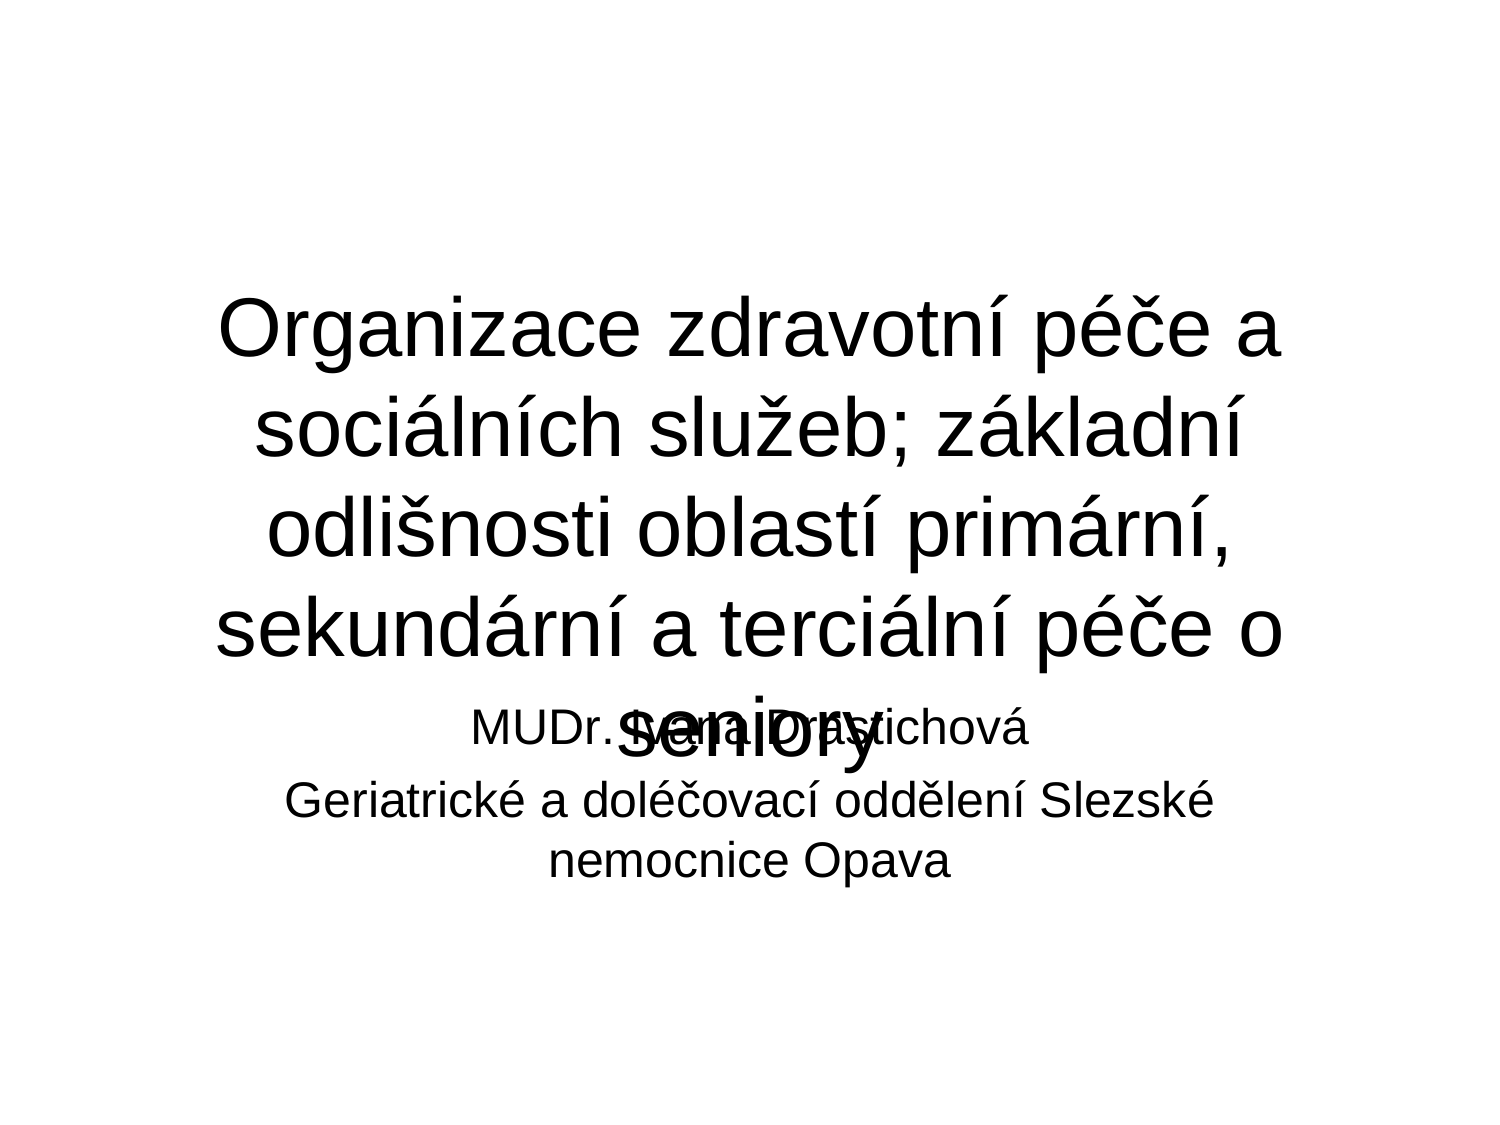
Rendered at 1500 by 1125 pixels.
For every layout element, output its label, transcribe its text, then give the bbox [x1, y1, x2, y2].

subtitle MUDr. Ivana Drastichová Geriatrické a doléčovací oddělení Slezské nemocnice Opava [225, 687, 1276, 925]
title Organizace zdravotní péče a sociálních služeb; základní odlišnosti oblastí primární, sekundární a terciální péče o seniory [112, 265, 1388, 507]
